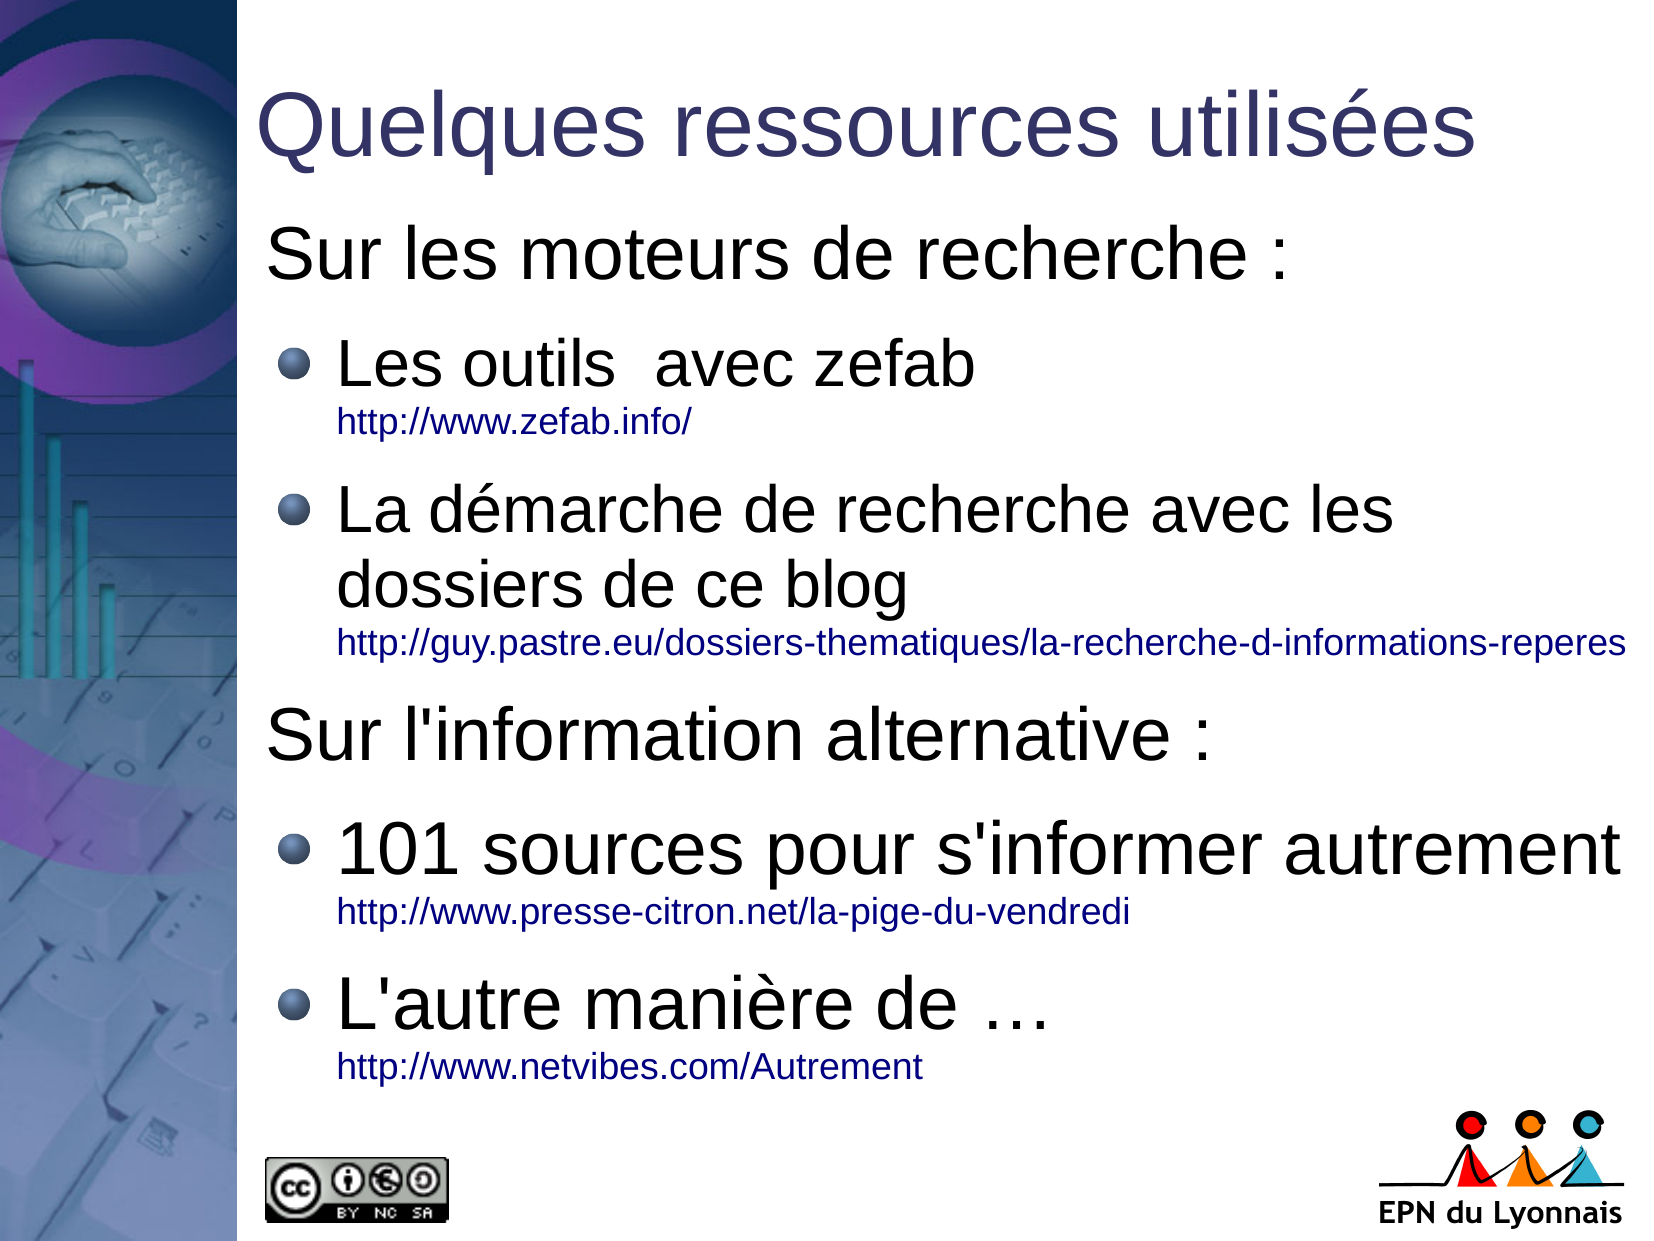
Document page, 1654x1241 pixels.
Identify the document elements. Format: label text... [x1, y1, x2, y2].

title Quelques ressources utilisées [254, 72, 1640, 176]
picture [0, 0, 237, 1241]
picture [265, 1157, 449, 1223]
list Sur les moteurs de recherche : Les outils avec zefab http://www.zefab.info/ La démarche de recherche avec les dossiers de ce blog http://guy.pastre.eu/dossiers-thematiques/la-recherche-d-informations-reperes Sur l'information alternative : 101 sources pour s'informer autrement http://www.presse-citron.net/la-pige-du-vendredi L'autre manière de … http://www.netvibes.com/Autrement [265, 212, 1651, 1089]
picture [1379, 1110, 1625, 1229]
